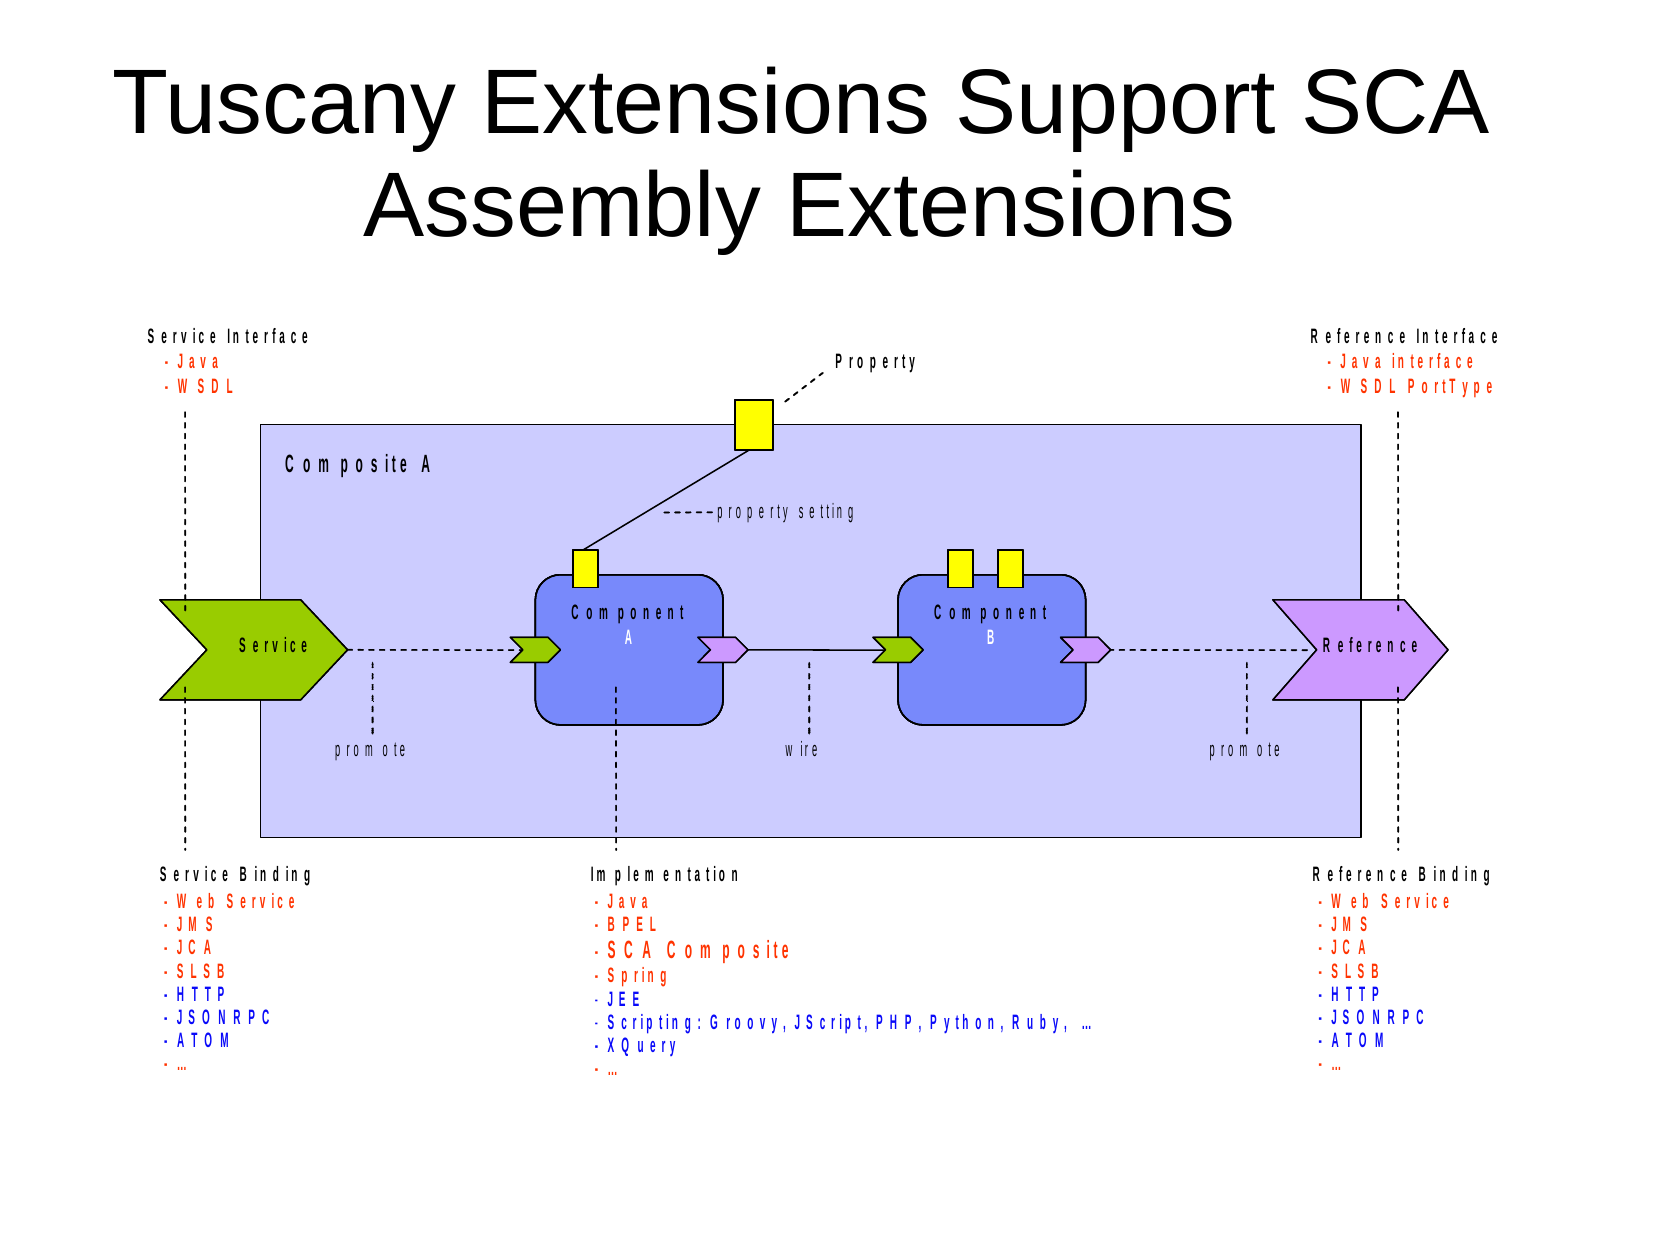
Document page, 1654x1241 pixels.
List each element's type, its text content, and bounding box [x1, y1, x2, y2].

title Tuscany Extensions Support SCA Assembly Extensions [29, 50, 1571, 256]
picture [147, 324, 1506, 1097]
